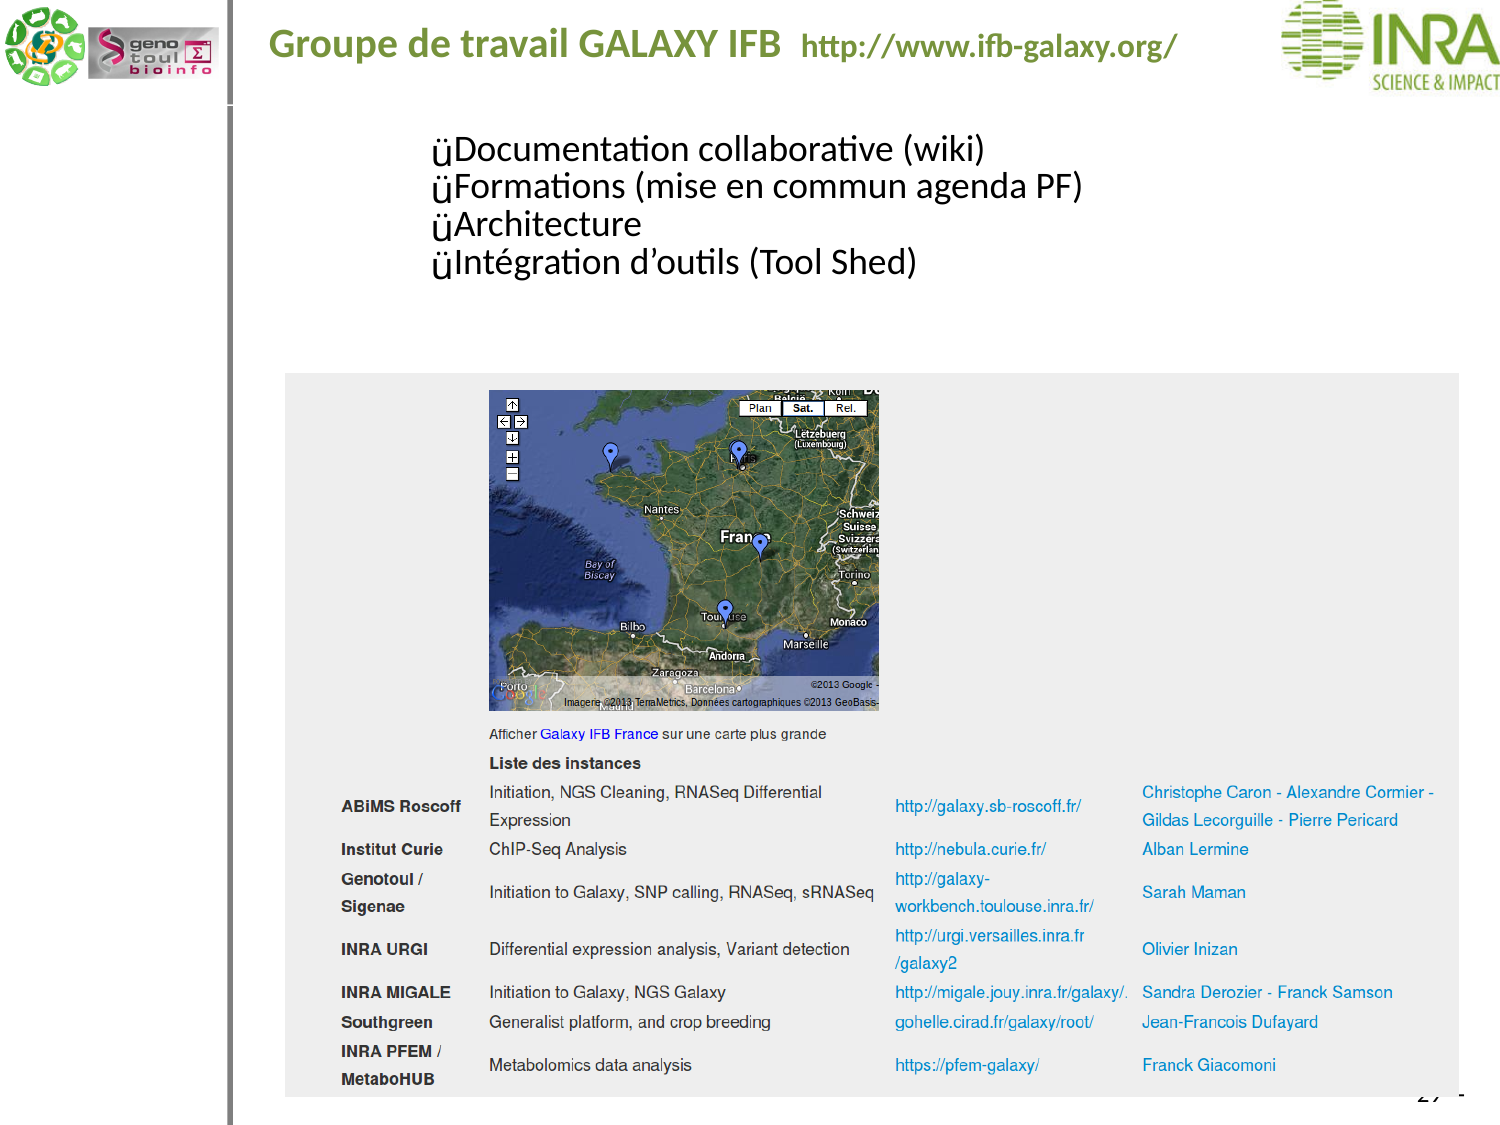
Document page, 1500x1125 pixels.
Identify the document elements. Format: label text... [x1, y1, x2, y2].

picture [285, 373, 1459, 1097]
text_box Documentation collaborative (wiki) Formations (mise en commun agenda PF) Architecture Intégration d’outils (Tool Shed) [266, 125, 1500, 291]
text_box Groupe de travail GALAXY IFB http://www.ifb-galaxy.org/ [253, 19, 1294, 86]
